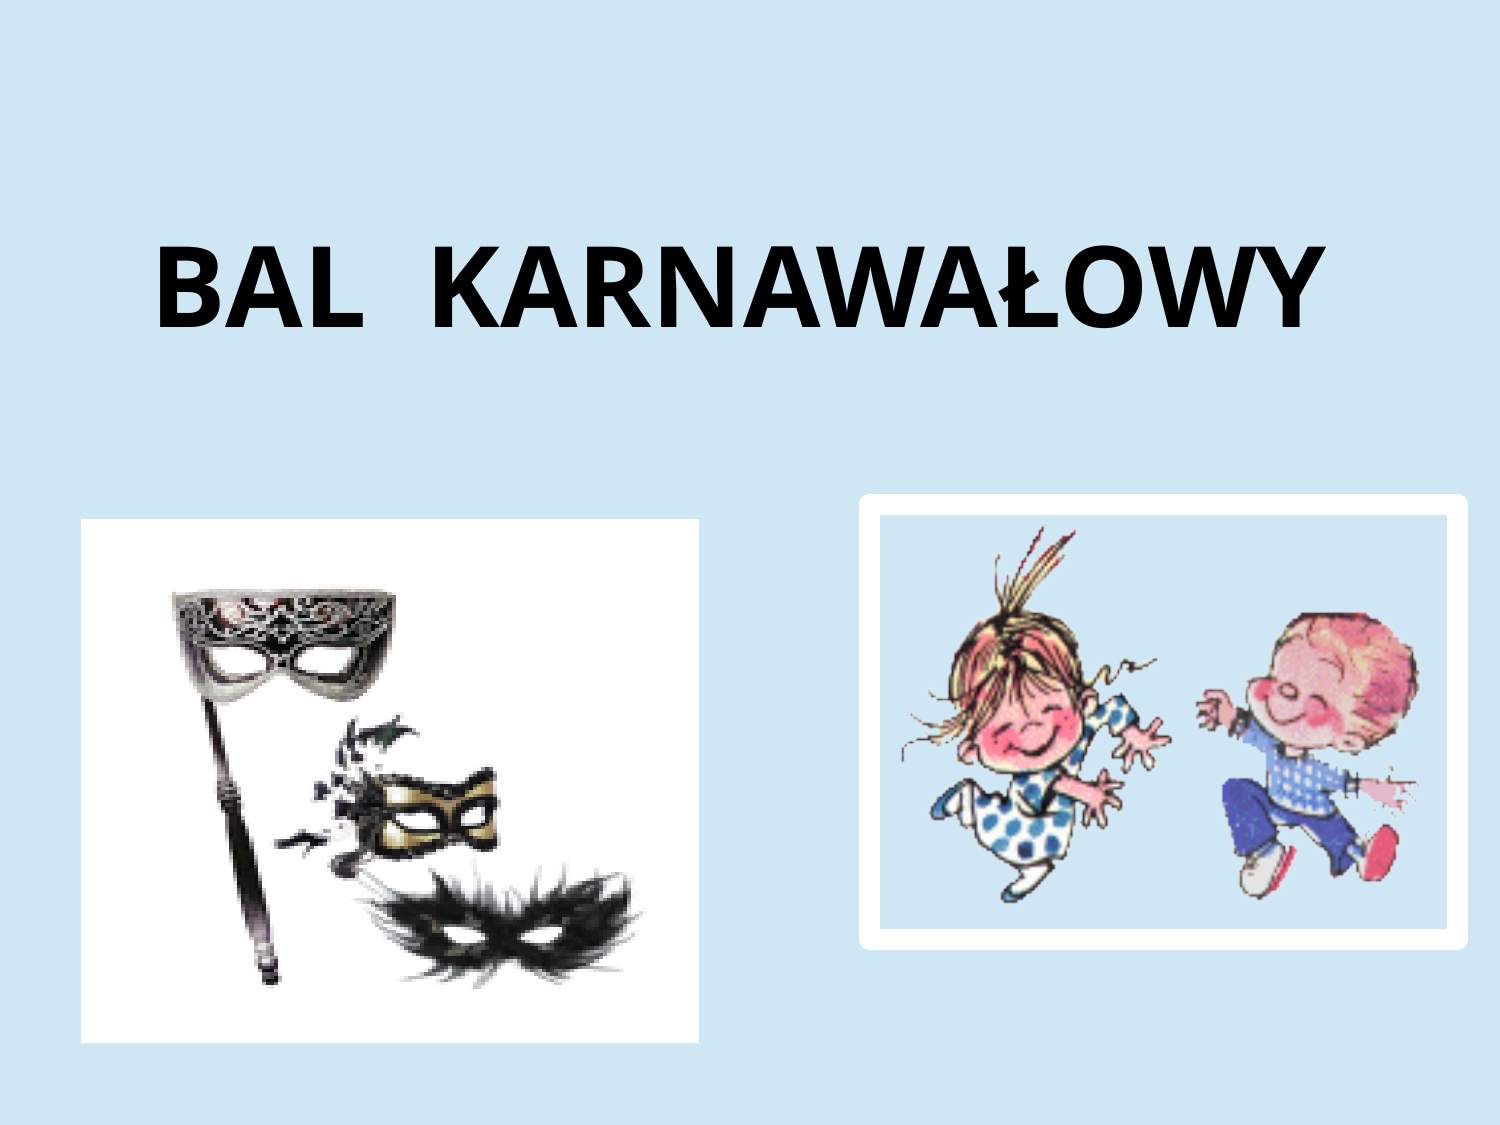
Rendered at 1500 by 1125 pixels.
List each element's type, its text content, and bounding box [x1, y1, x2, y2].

picture [112, 550, 668, 1012]
picture [879, 515, 1447, 929]
text_box BAL KARNAWAŁOWY [135, 208, 1454, 358]
